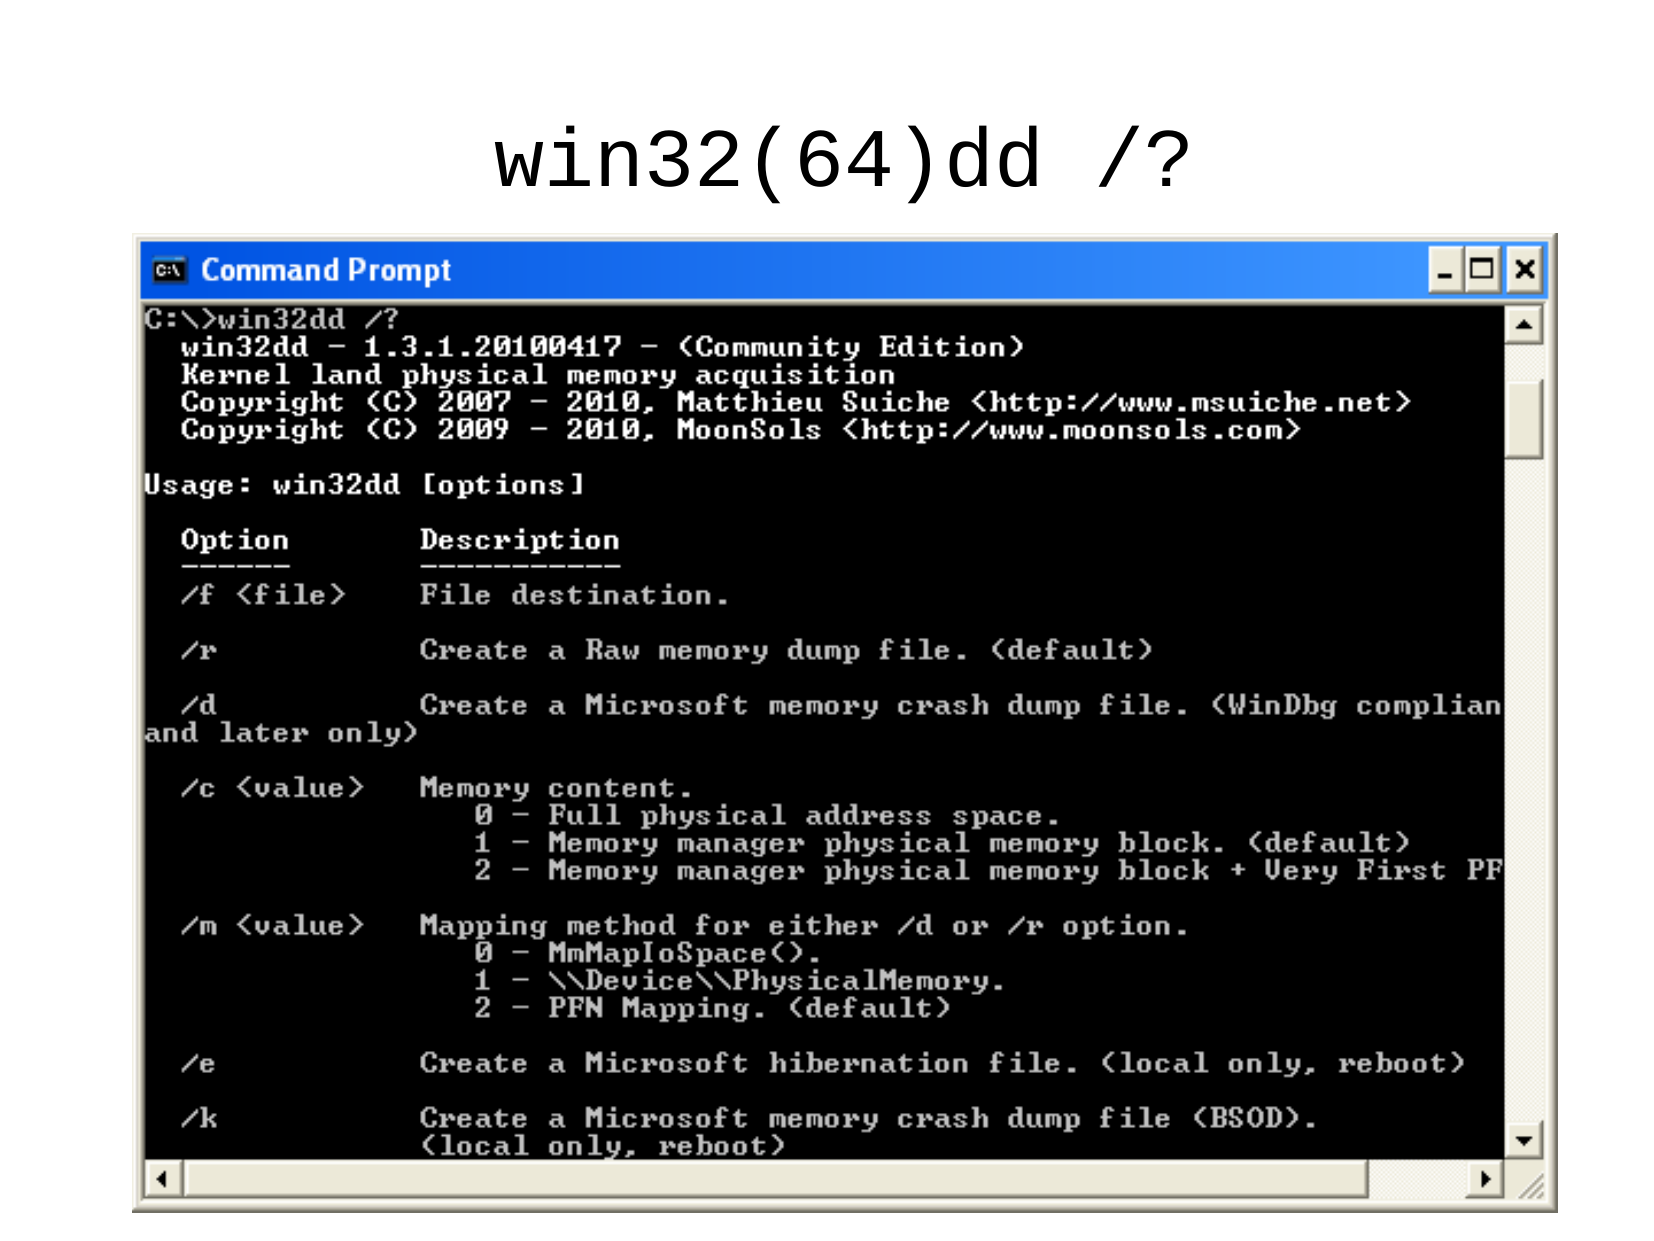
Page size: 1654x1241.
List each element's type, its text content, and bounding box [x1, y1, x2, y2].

picture [132, 233, 1558, 1213]
title win32(64)dd /? [82, 49, 1571, 257]
